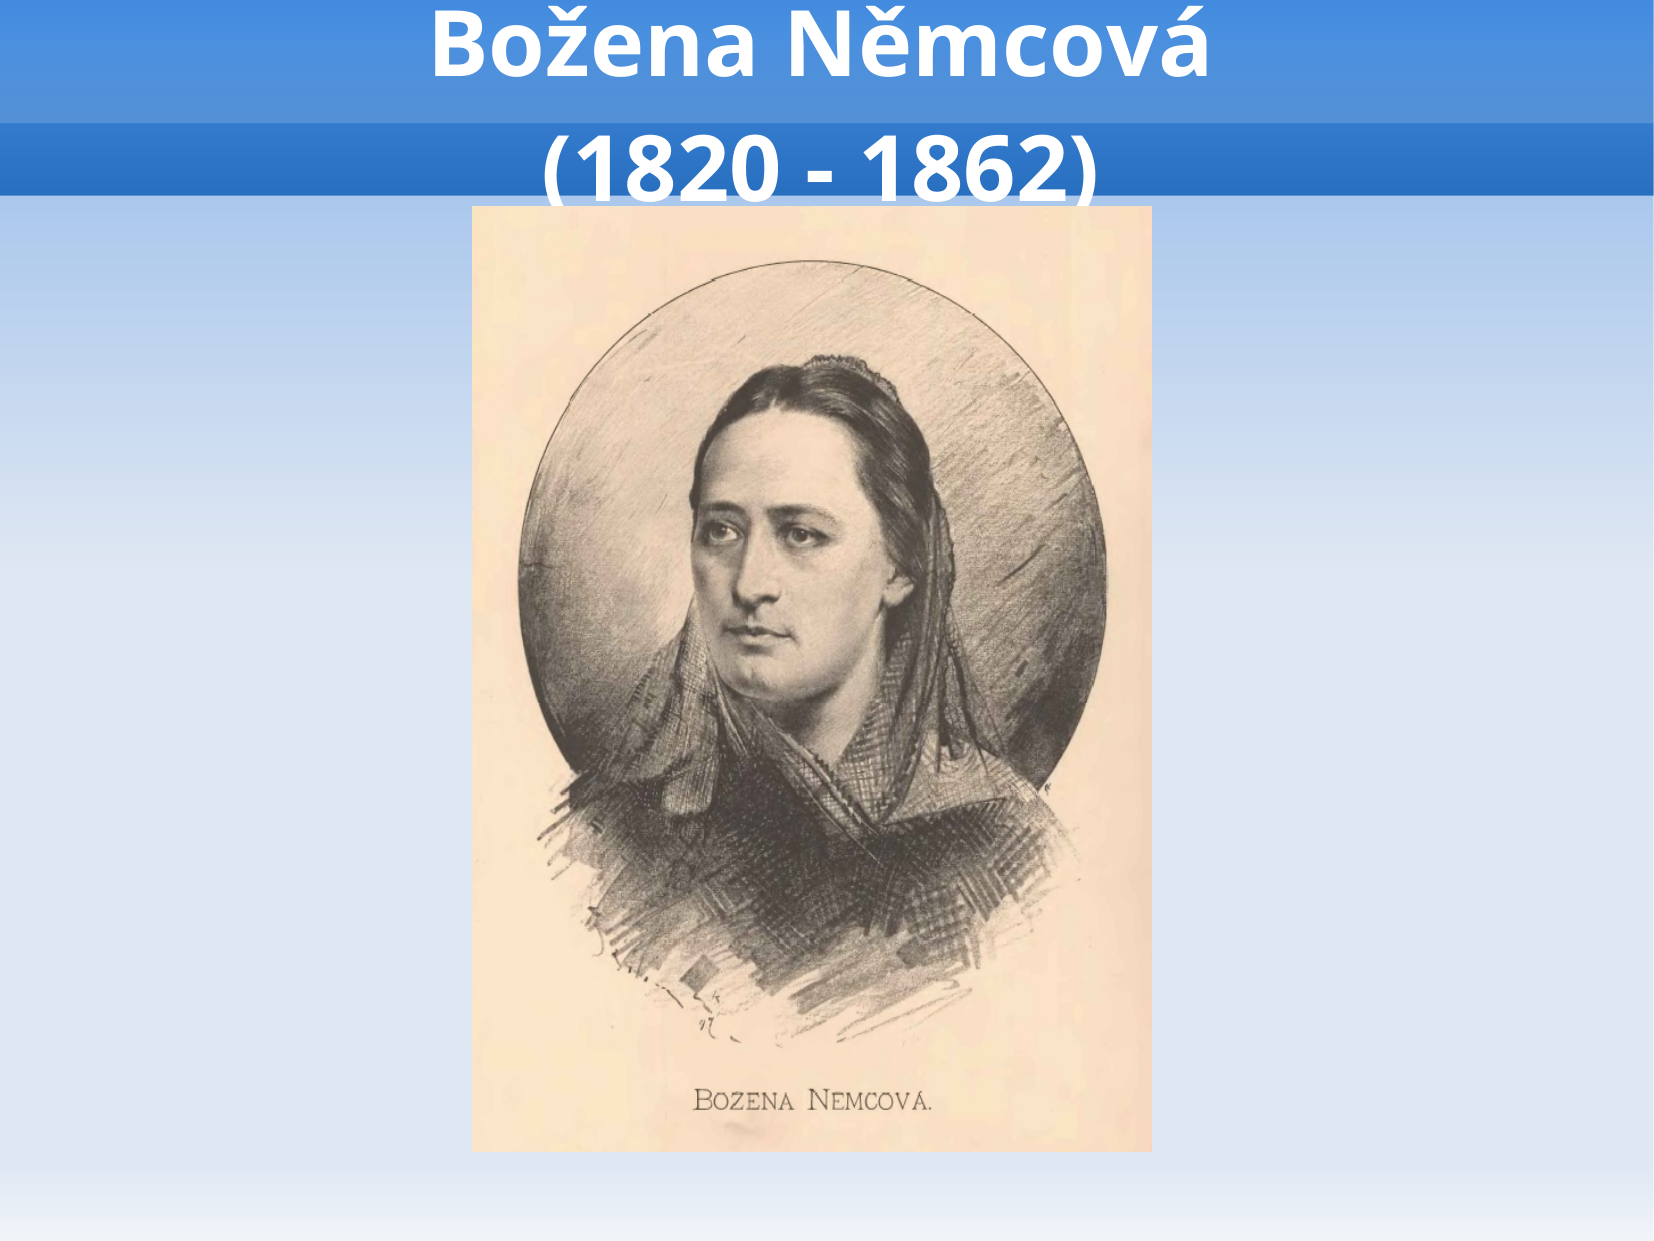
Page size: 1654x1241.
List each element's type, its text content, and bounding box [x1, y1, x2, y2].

title Božena Němcová (1820 - 1862) [76, 0, 1565, 231]
picture [0, 0, 1654, 1241]
